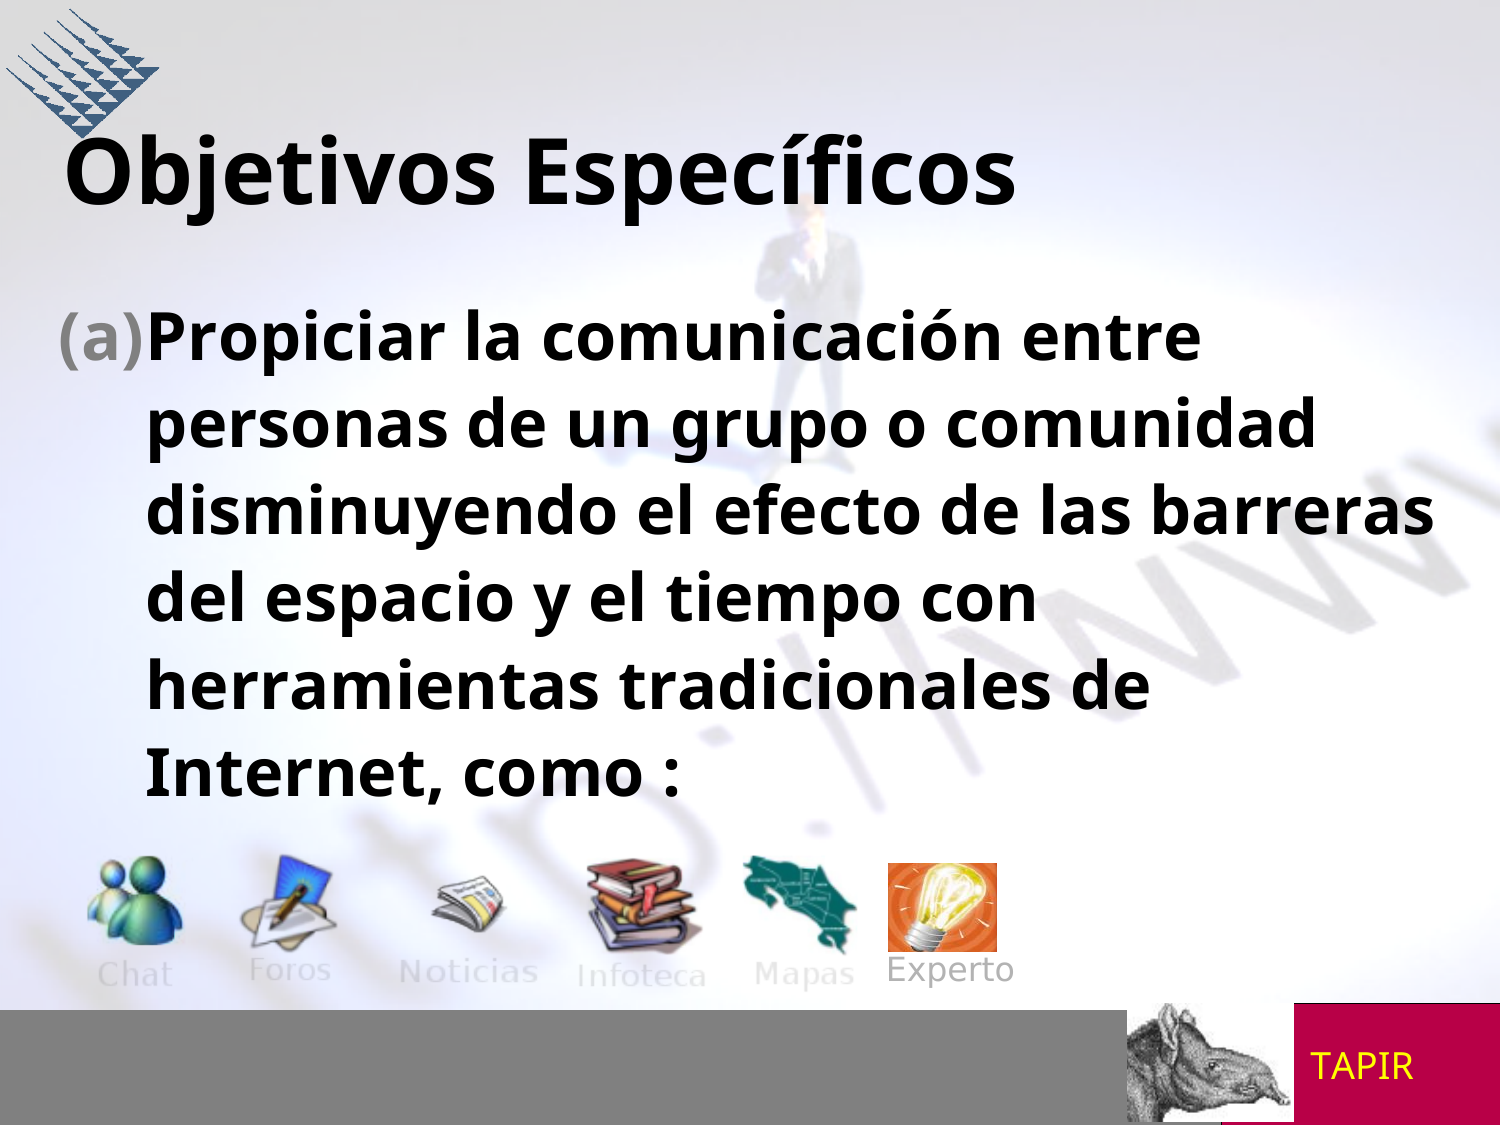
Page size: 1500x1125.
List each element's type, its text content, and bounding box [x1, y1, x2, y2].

list Propiciar la comunicación entre personas de un grupo o comunidad disminuyendo el efecto de las barreras del espacio y el tiempo con herramientas tradicionales de Internet, como : [59, 290, 1460, 1034]
picture [888, 863, 997, 952]
text_box TAPIR [1221, 1003, 1500, 1125]
picture [59, 840, 361, 1003]
picture [564, 851, 719, 1000]
title Objetivos Específicos [62, 45, 1463, 293]
picture [0, 0, 163, 144]
picture [382, 851, 553, 1004]
text_box Experto [885, 951, 1034, 991]
picture [1127, 1003, 1294, 1123]
picture [726, 850, 879, 1002]
